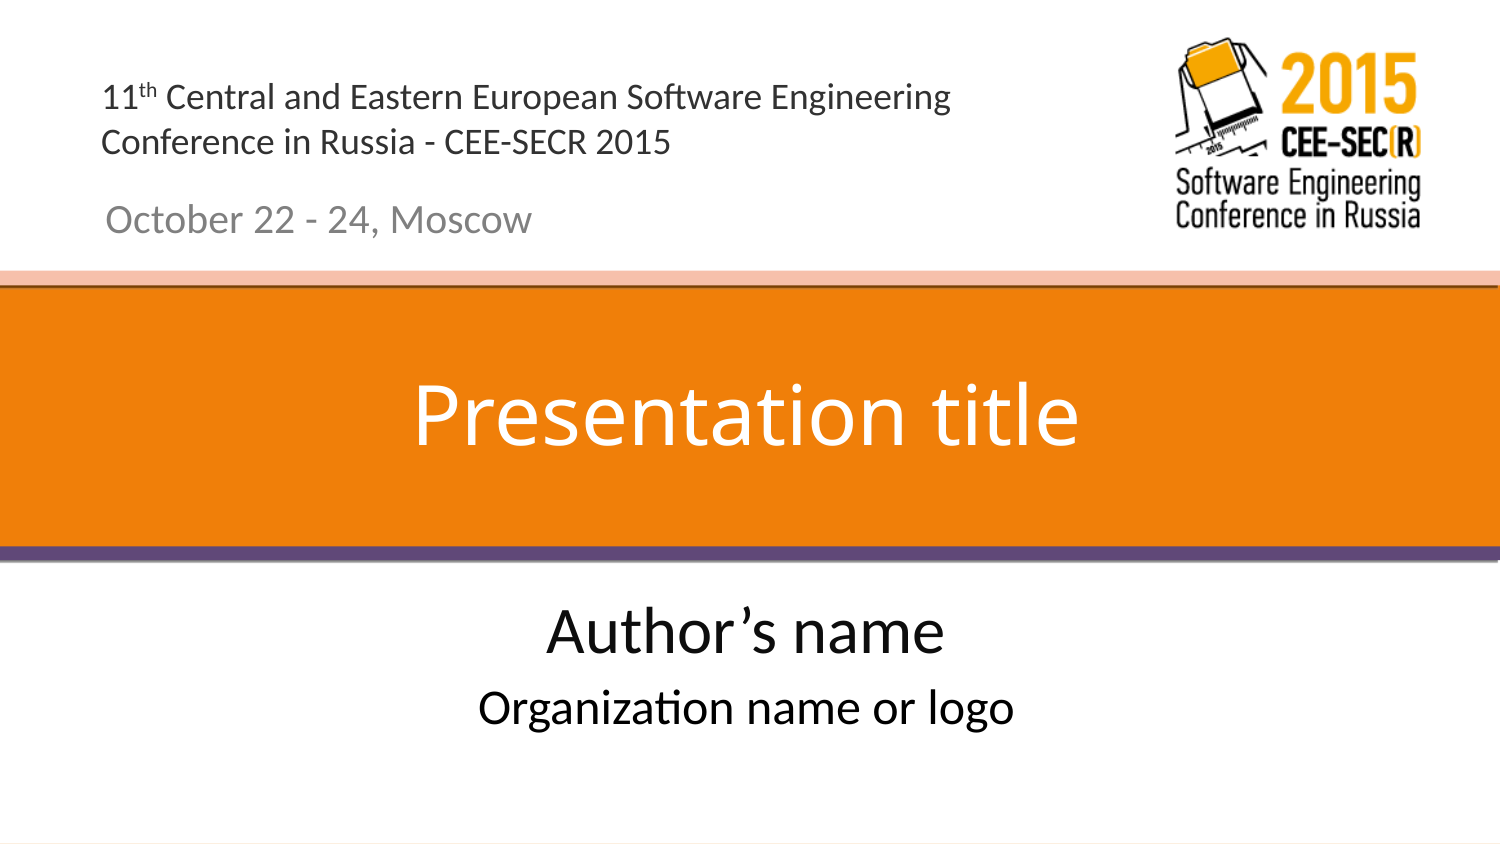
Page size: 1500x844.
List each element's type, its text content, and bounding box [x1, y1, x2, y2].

list Organization name or logo [358, 666, 1135, 806]
title Presentation title [65, 284, 1428, 547]
subtitle Author’s name [221, 579, 1272, 654]
picture [1155, 30, 1439, 235]
